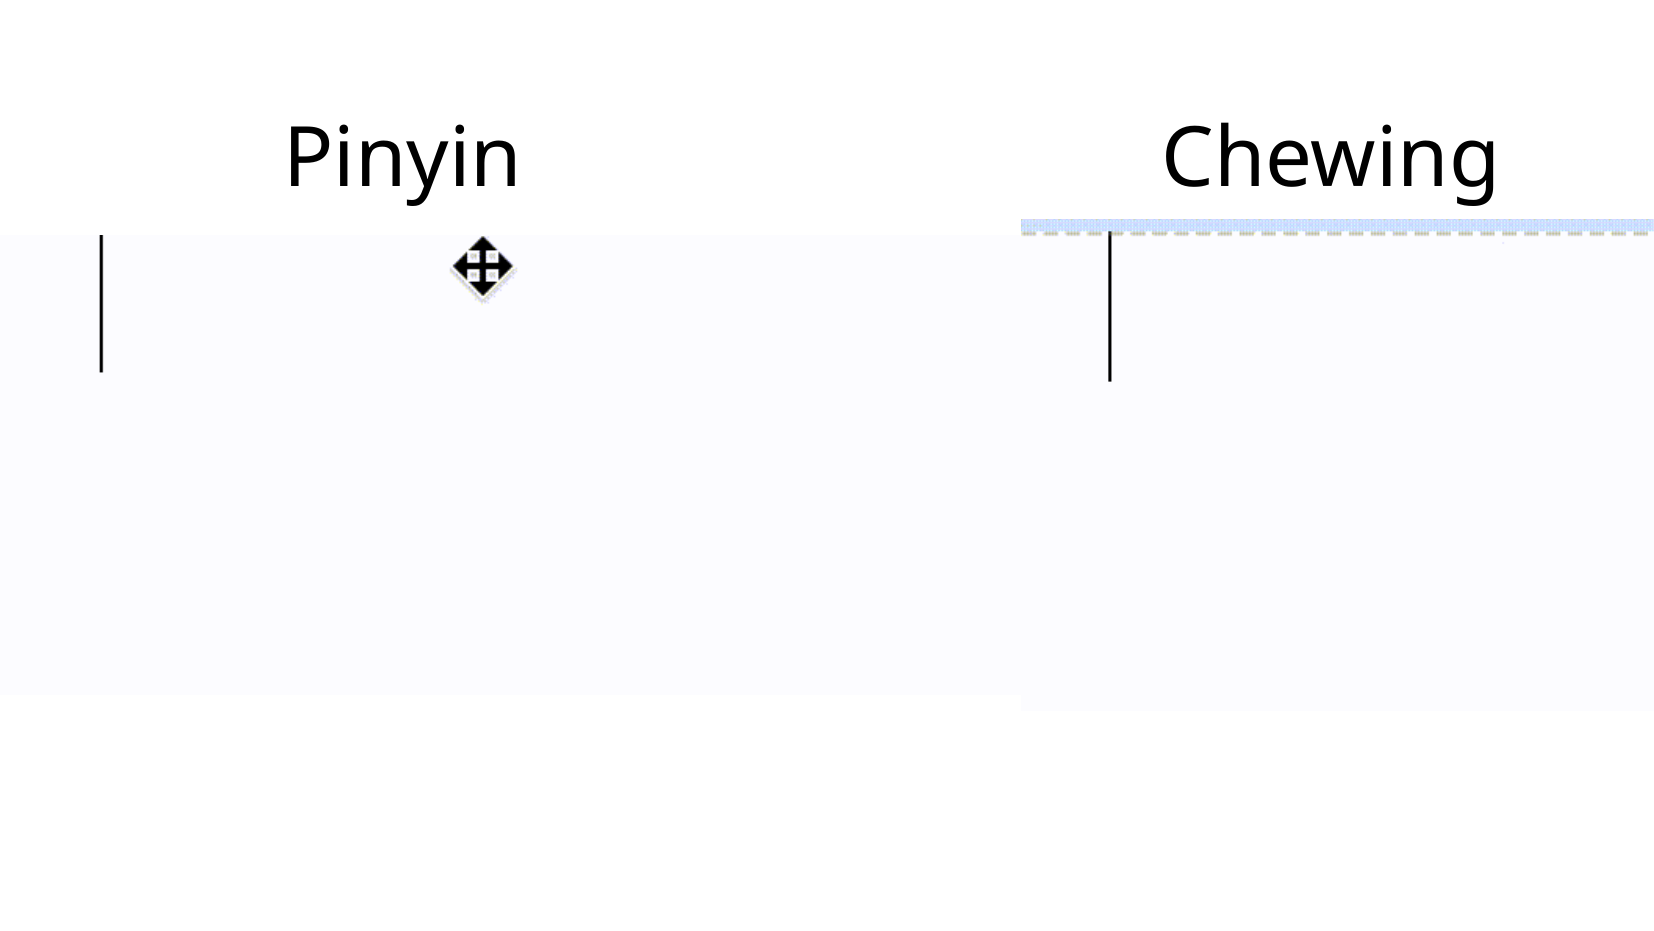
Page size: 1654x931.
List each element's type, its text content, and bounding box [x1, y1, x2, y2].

text_box Chewing [1146, 88, 1639, 219]
picture [0, 219, 1654, 711]
text_box Pinyin [268, 88, 761, 219]
